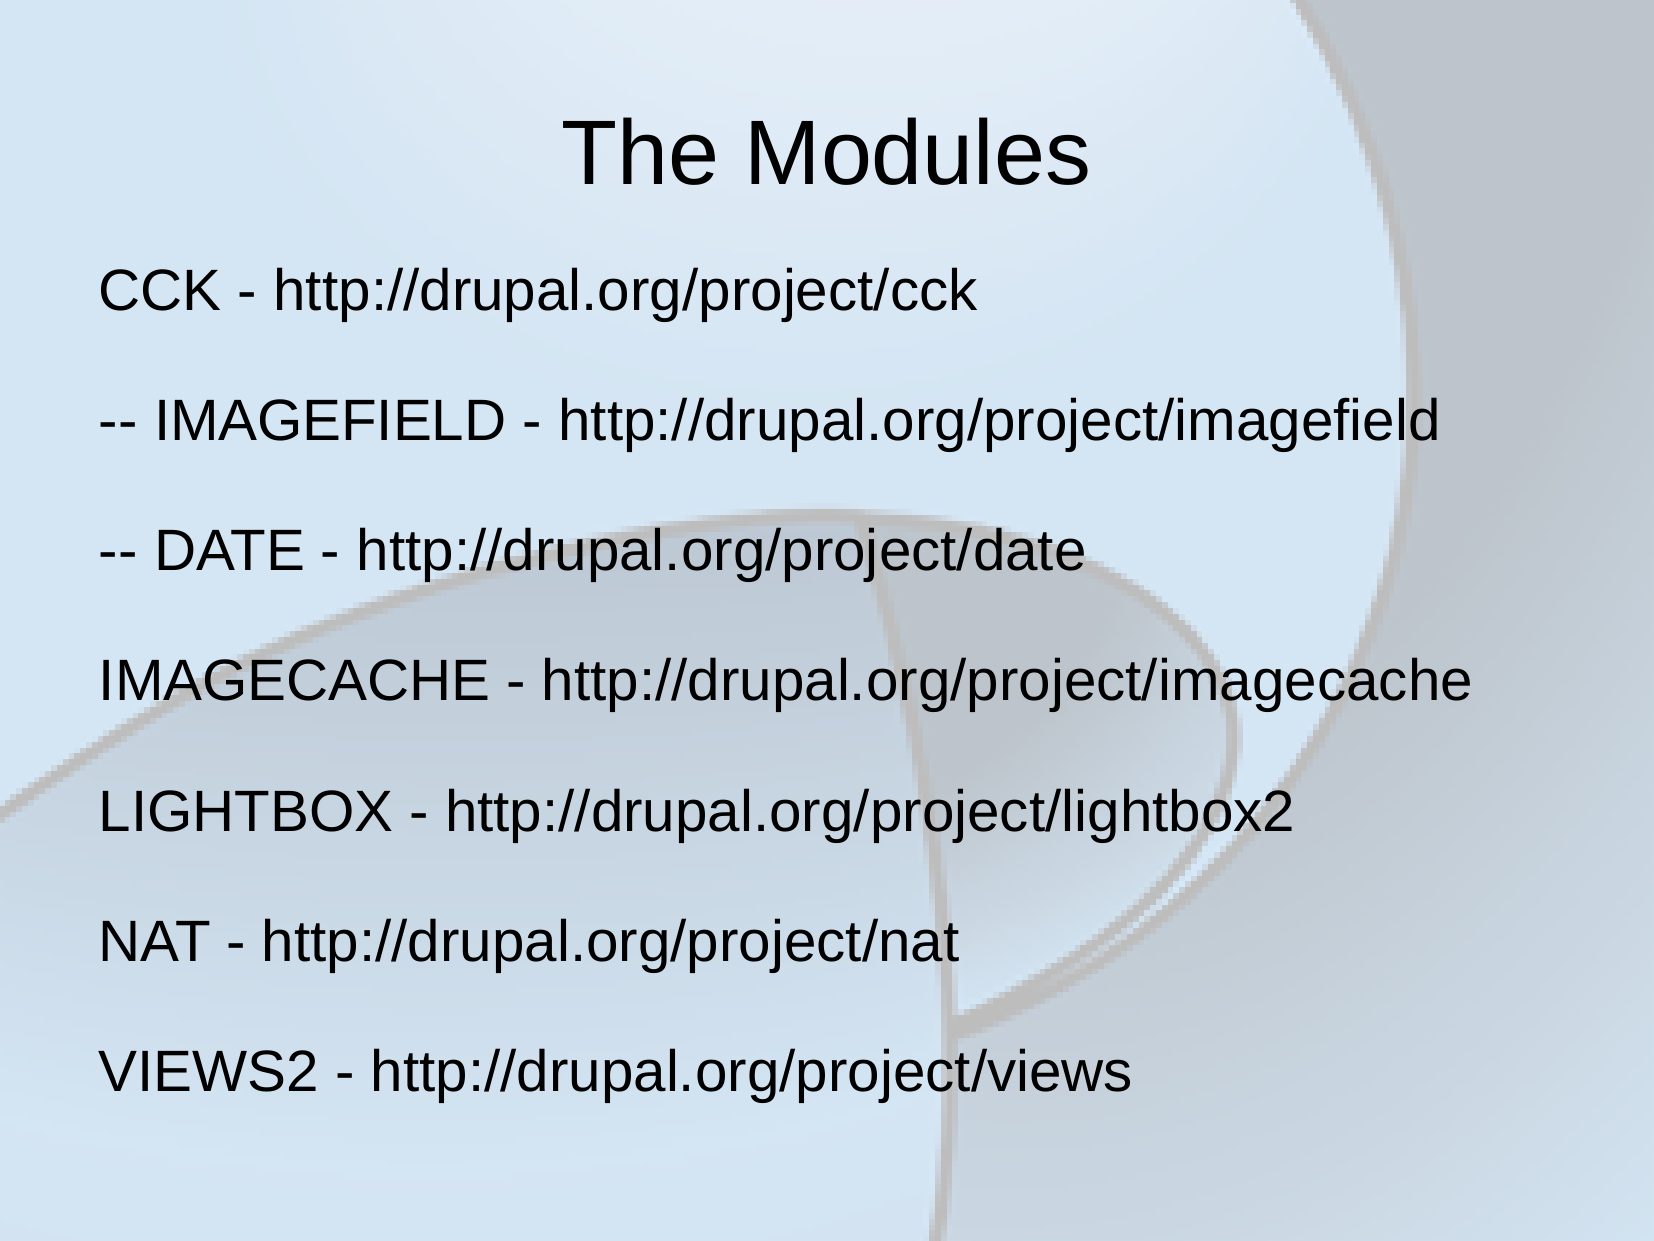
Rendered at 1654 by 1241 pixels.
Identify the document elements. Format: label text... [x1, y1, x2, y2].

text_box CCK - http://drupal.org/project/cck -- IMAGEFIELD - http://drupal.org/project/imagefield -- DATE - http://drupal.org/project/date IMAGECACHE - http://drupal.org/project/imagecache LIGHTBOX - http://drupal.org/project/lightbox2 NAT - http://drupal.org/project/nat VIEWS2 - http://drupal.org/project/views [84, 250, 1576, 1111]
picture [0, 0, 1654, 1241]
title The Modules [82, 49, 1571, 257]
